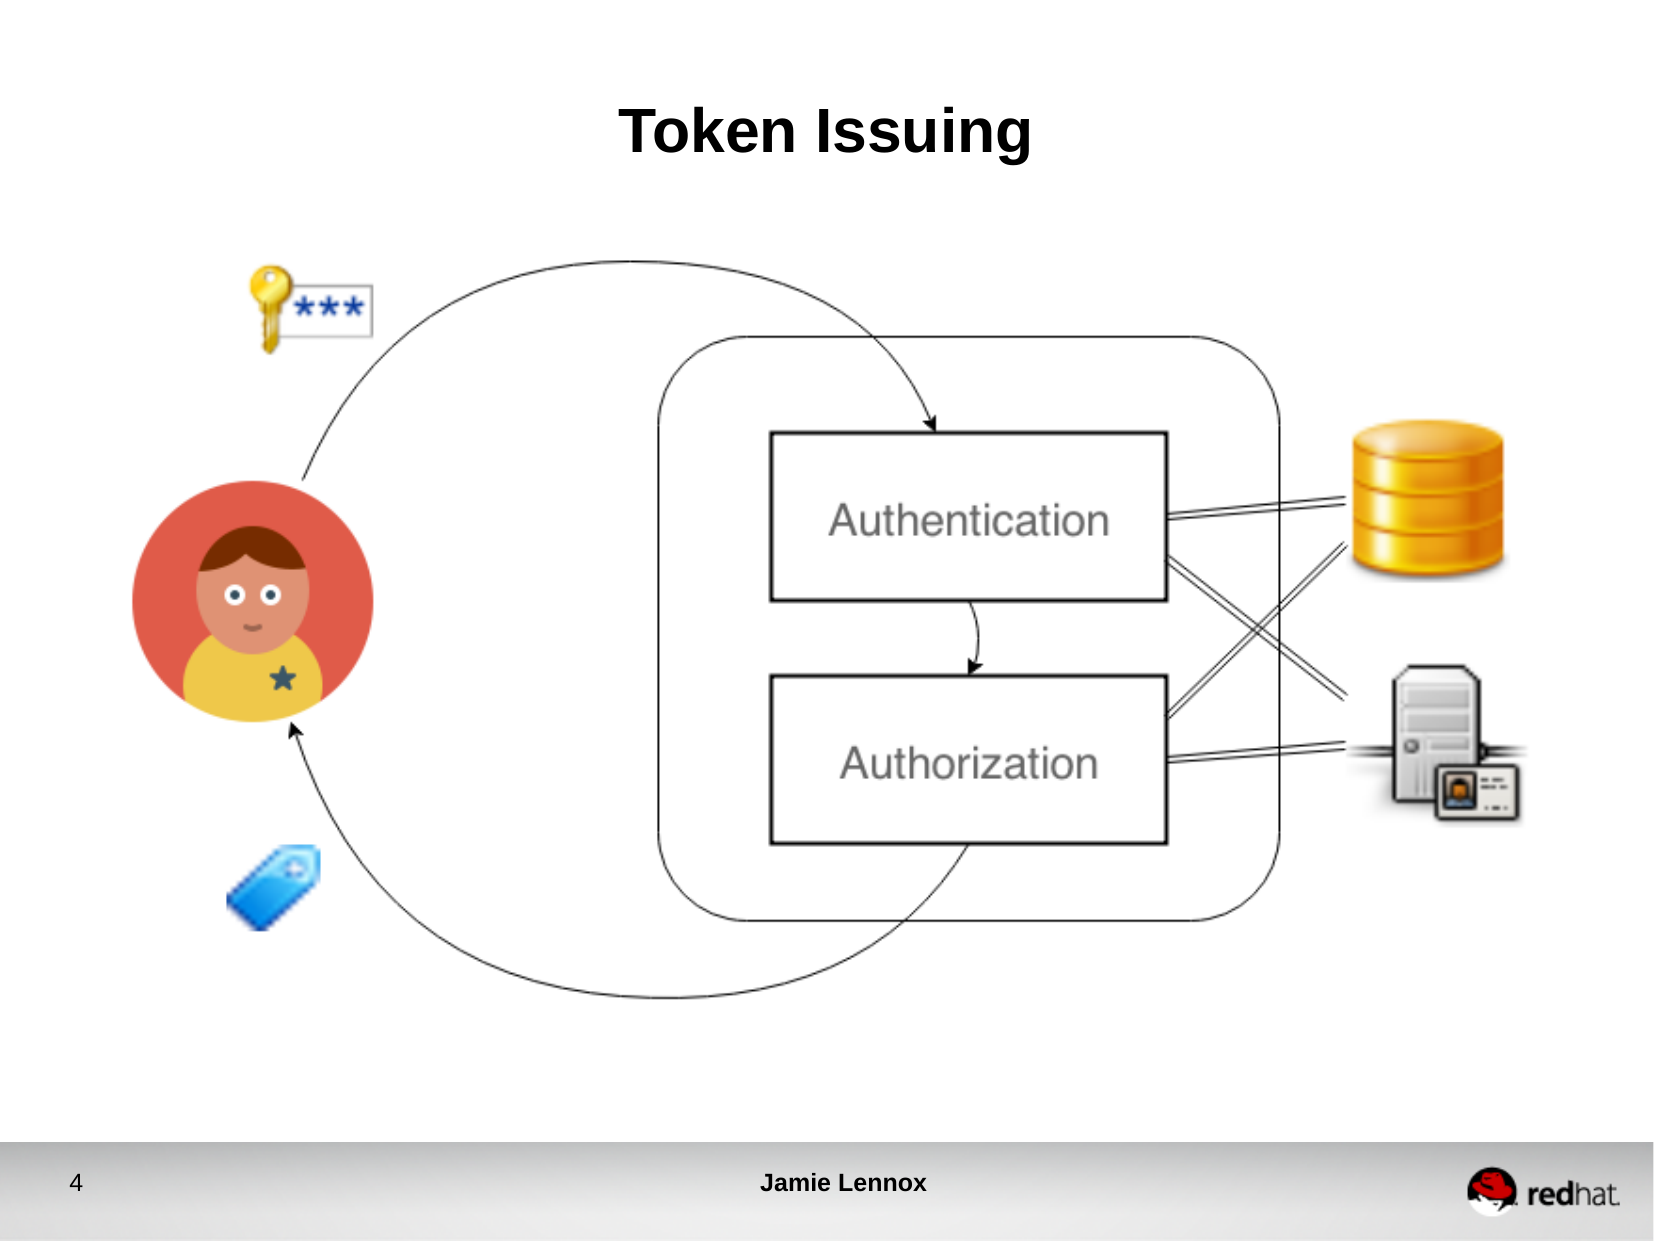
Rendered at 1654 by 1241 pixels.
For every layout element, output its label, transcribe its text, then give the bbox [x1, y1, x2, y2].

title Token Issuing [82, 37, 1571, 226]
picture [129, 244, 1533, 1039]
picture [0, 1142, 1654, 1241]
